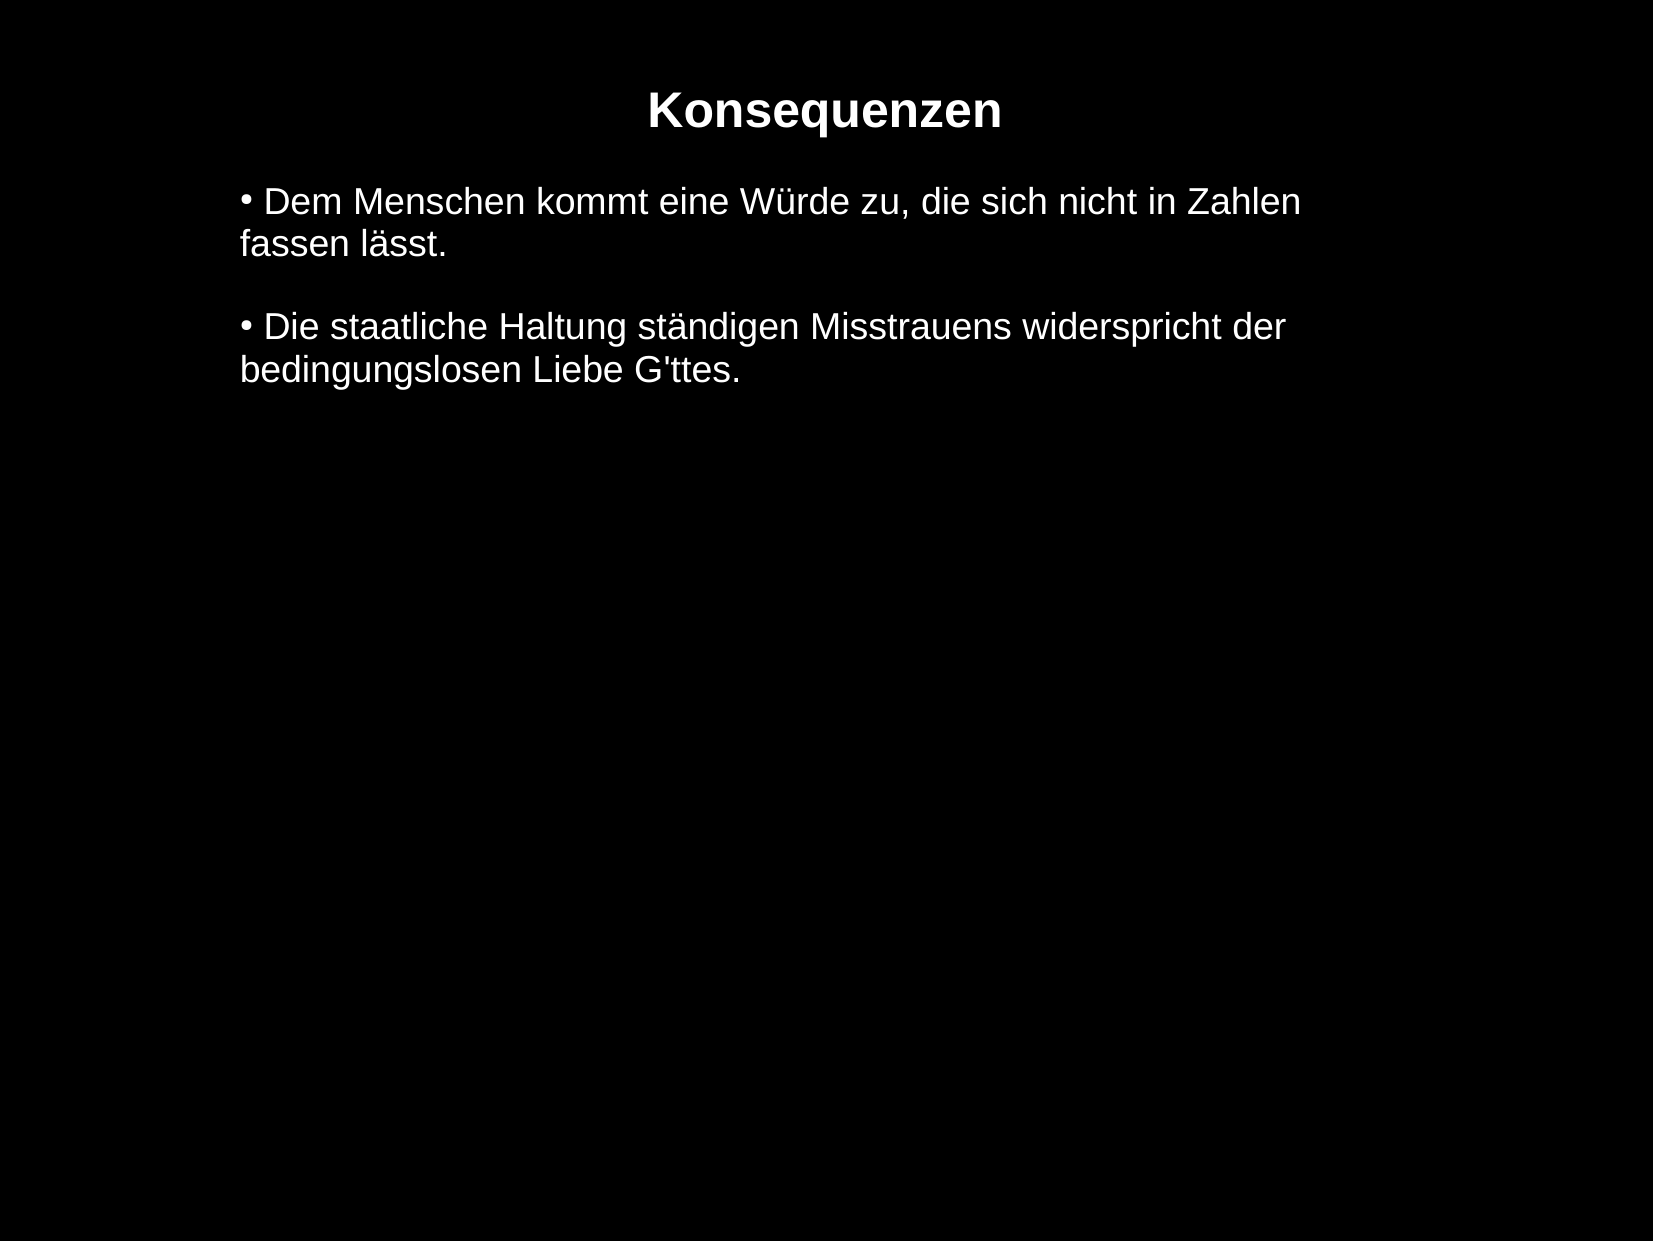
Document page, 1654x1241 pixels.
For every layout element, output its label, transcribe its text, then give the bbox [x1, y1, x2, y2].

text_box [937, 75, 968, 174]
text_box Konsequenzen Dem Menschen kommt eine Würde zu, die sich nicht in Zahlen fassen lässt. Die staatliche Haltung ständigen Misstrauens widerspricht der bedingungslosen Liebe G'ttes. [225, 75, 1426, 398]
